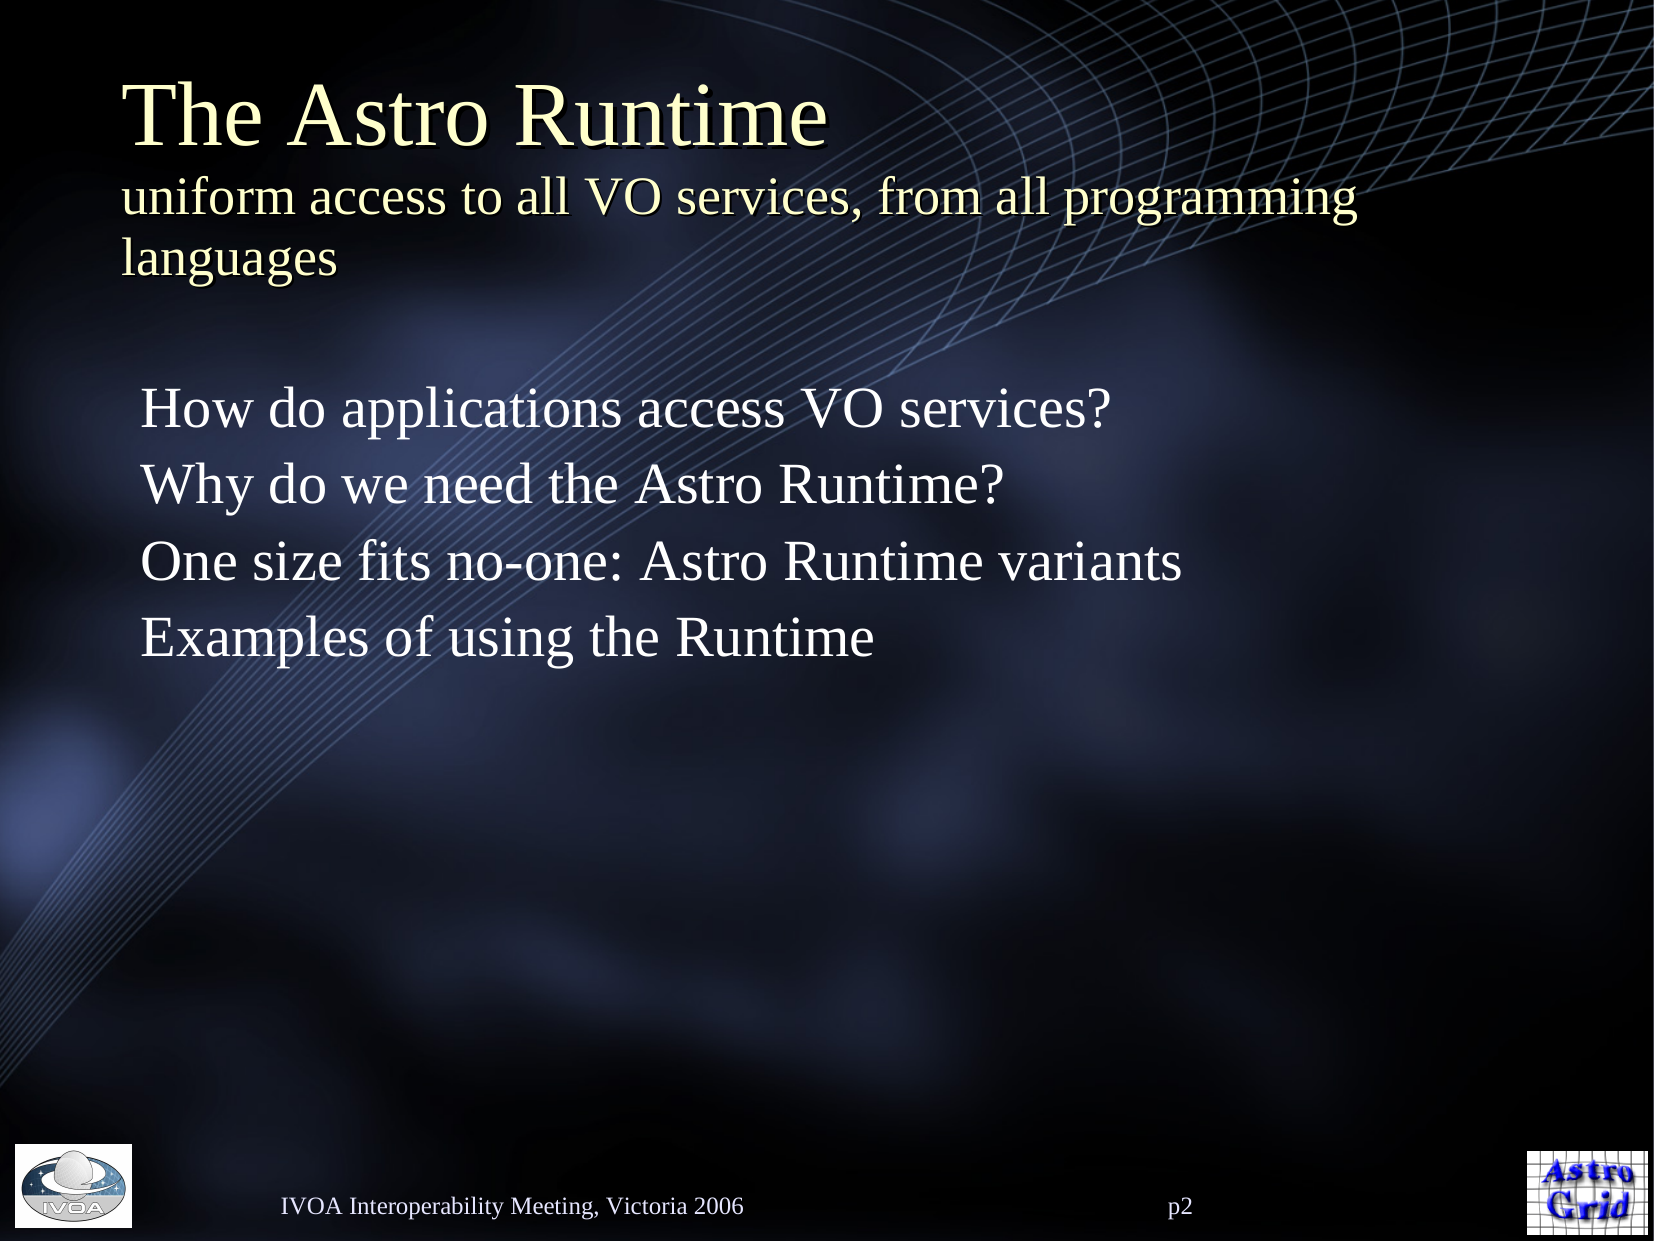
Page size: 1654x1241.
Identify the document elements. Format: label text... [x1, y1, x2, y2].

picture [0, 0, 1654, 1241]
list How do applications access VO services? Why do we need the Astro Runtime? One size fits no-one: Astro Runtime variants Examples of using the Runtime [123, 377, 1535, 1117]
title The Astro Runtime uniform access to all VO services, from all programming languages [121, 62, 1534, 288]
